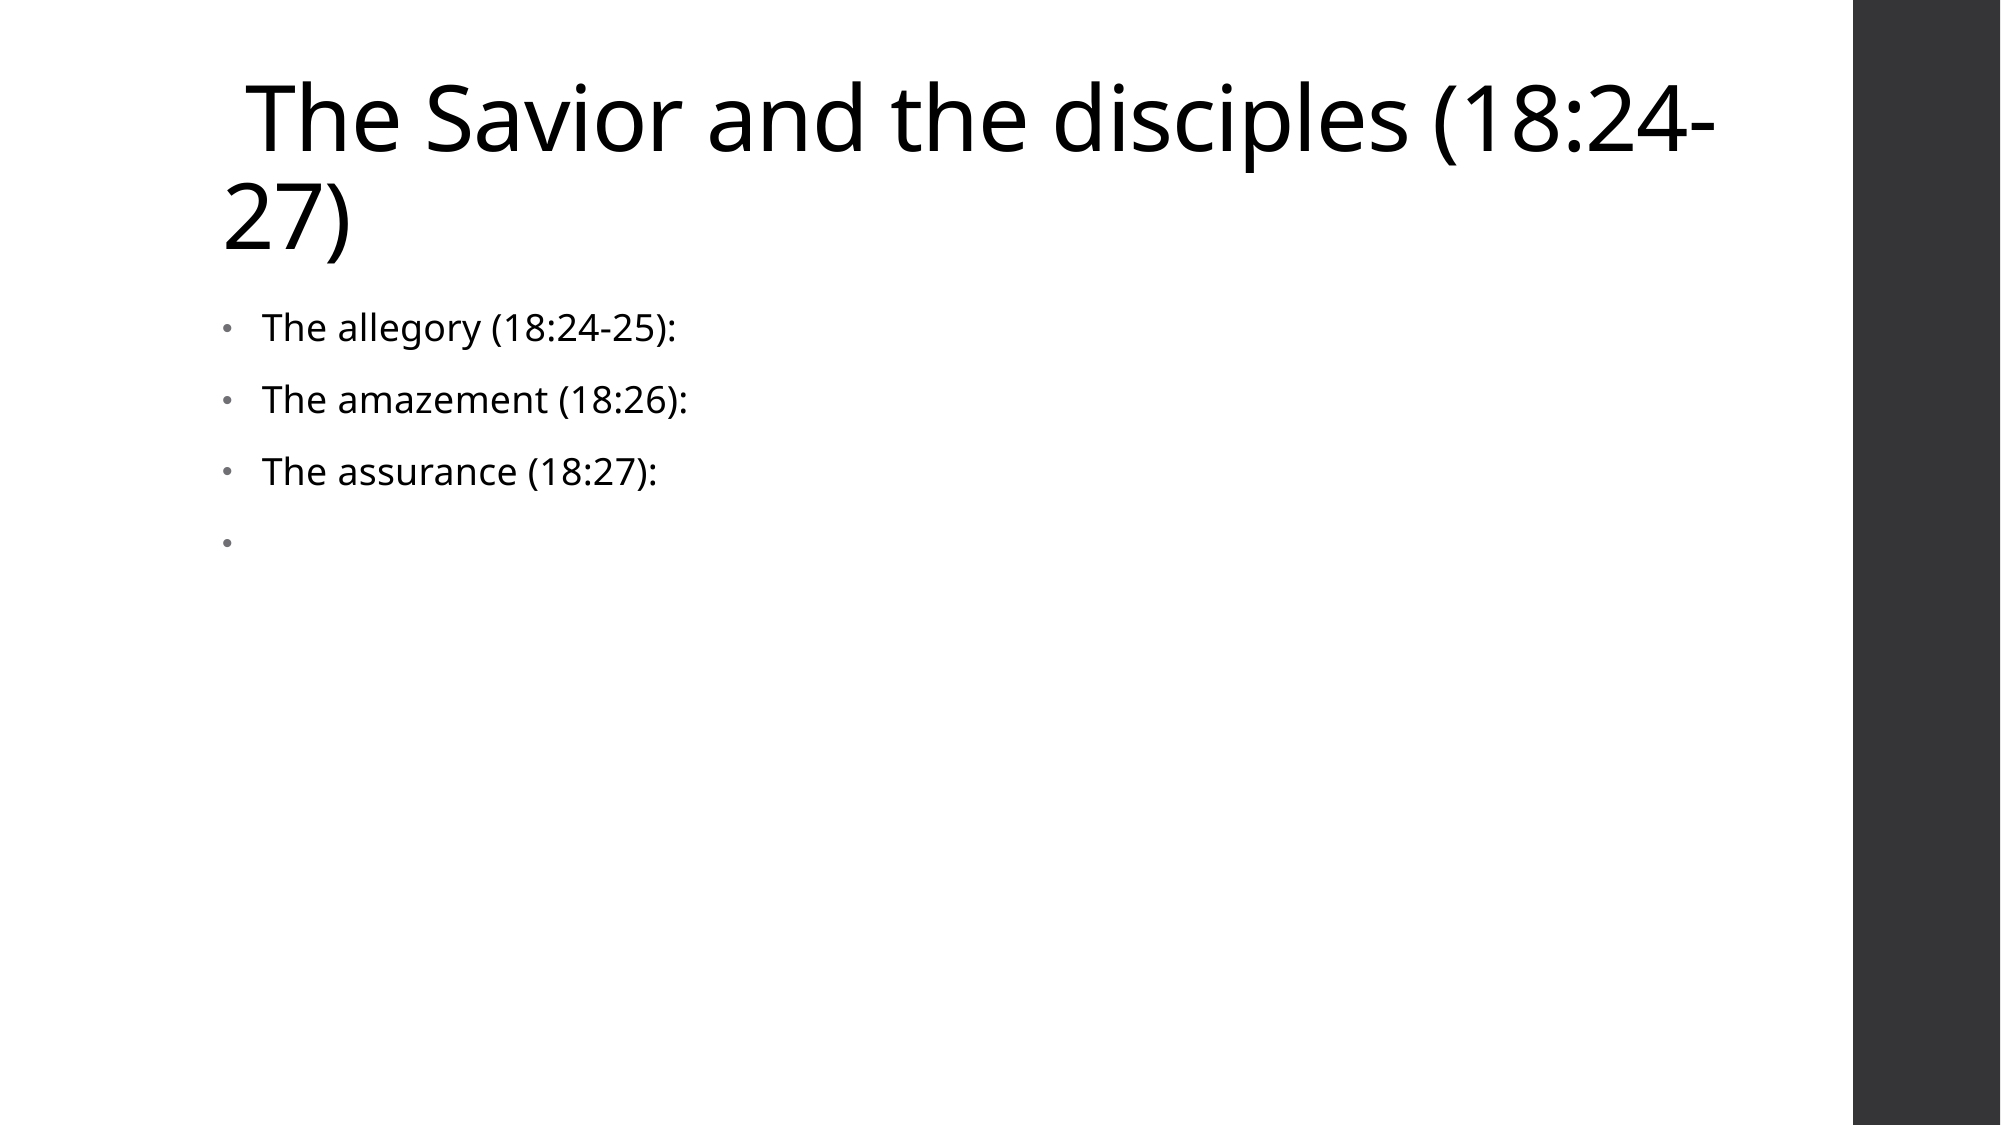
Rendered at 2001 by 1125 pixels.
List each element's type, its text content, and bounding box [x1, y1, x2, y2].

title The Savior and the disciples (18:24-27) [206, 60, 1797, 278]
list The allegory (18:24-25): The amazement (18:26): The assurance (18:27): [206, 299, 1617, 1014]
